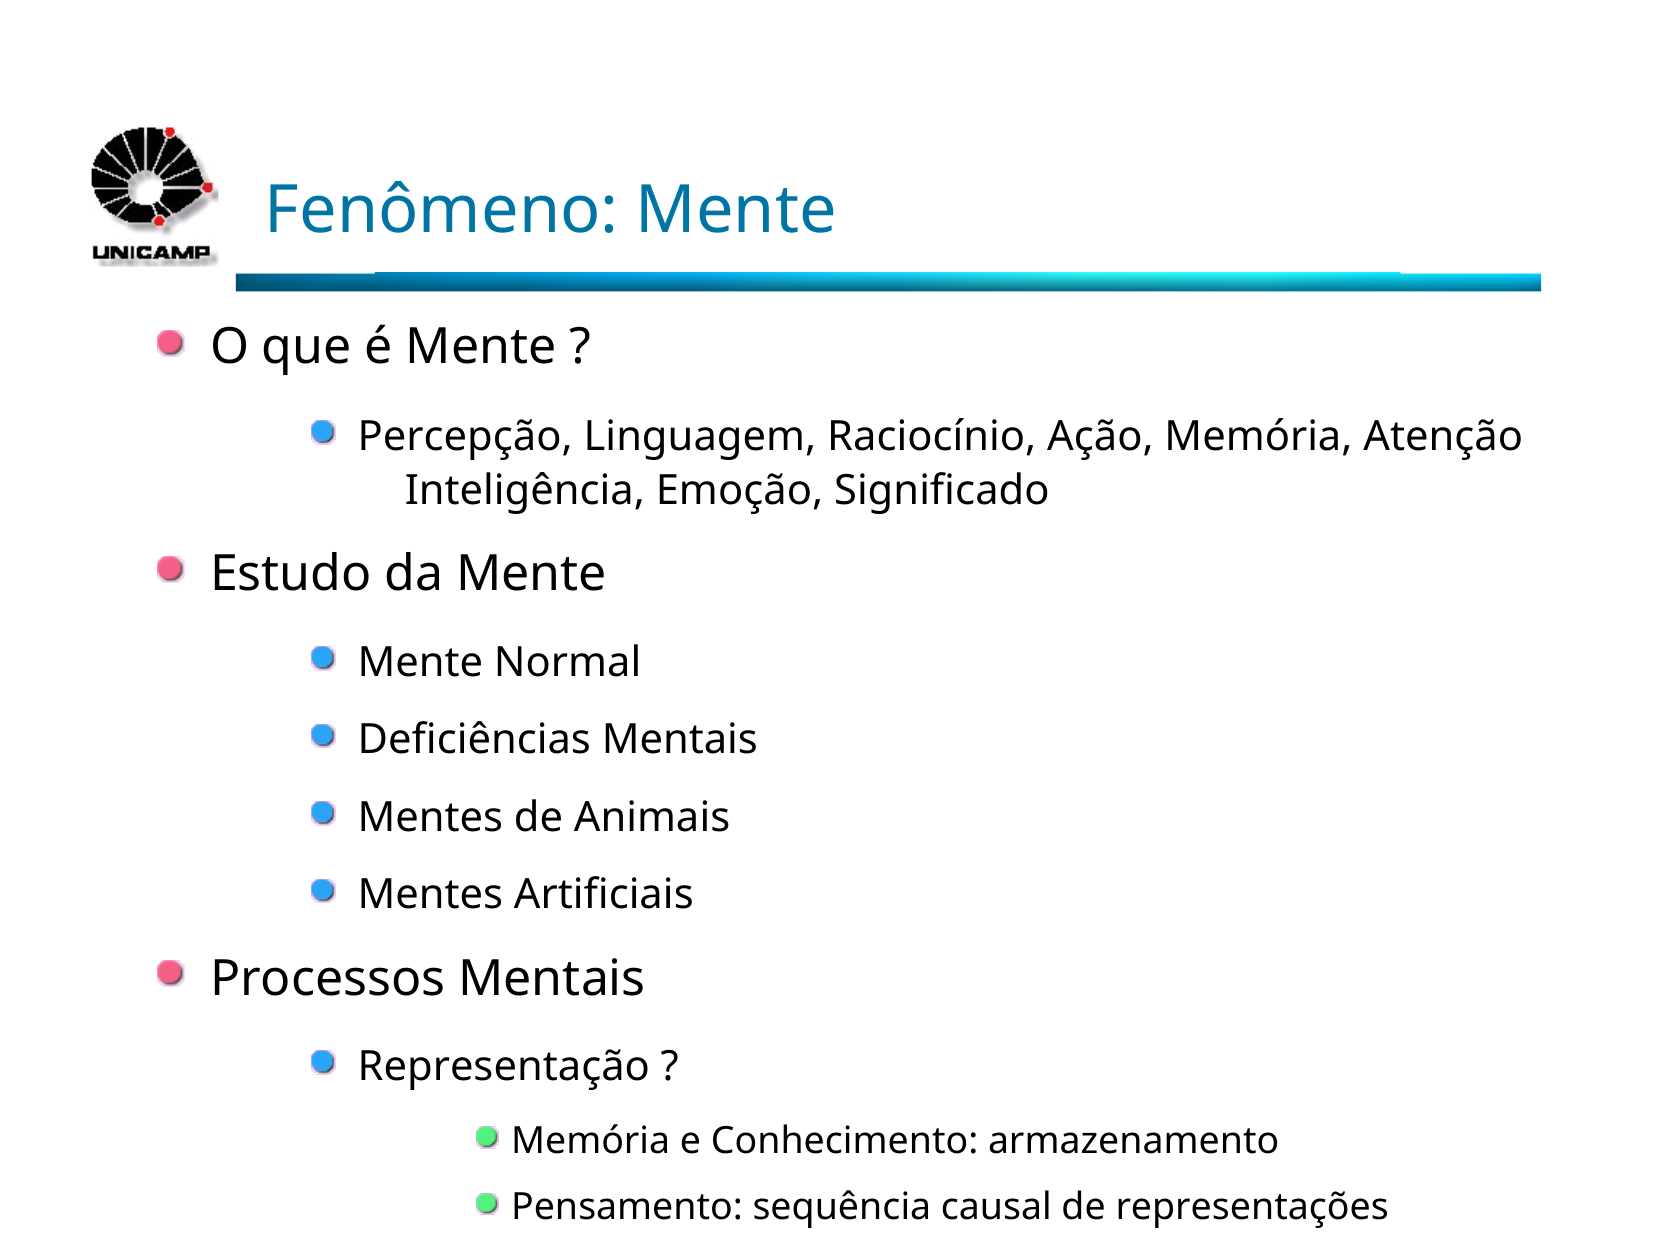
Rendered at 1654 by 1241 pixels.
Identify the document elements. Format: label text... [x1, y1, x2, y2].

picture [475, 1192, 500, 1216]
picture [125, 272, 1654, 295]
list O que é Mente ? Percepção, Linguagem, Raciocínio, Ação, Memória, Atenção Inteligência, Emoção, Significado Estudo da Mente Mente Normal Deficiências Mentais Mentes de Animais Mentes Artificiais Processos Mentais Representação ? Memória e Conhecimento: armazenamento Pensamento: sequência causal de representações [121, 309, 1534, 1182]
title Fenômeno: Mente [264, 35, 1534, 250]
